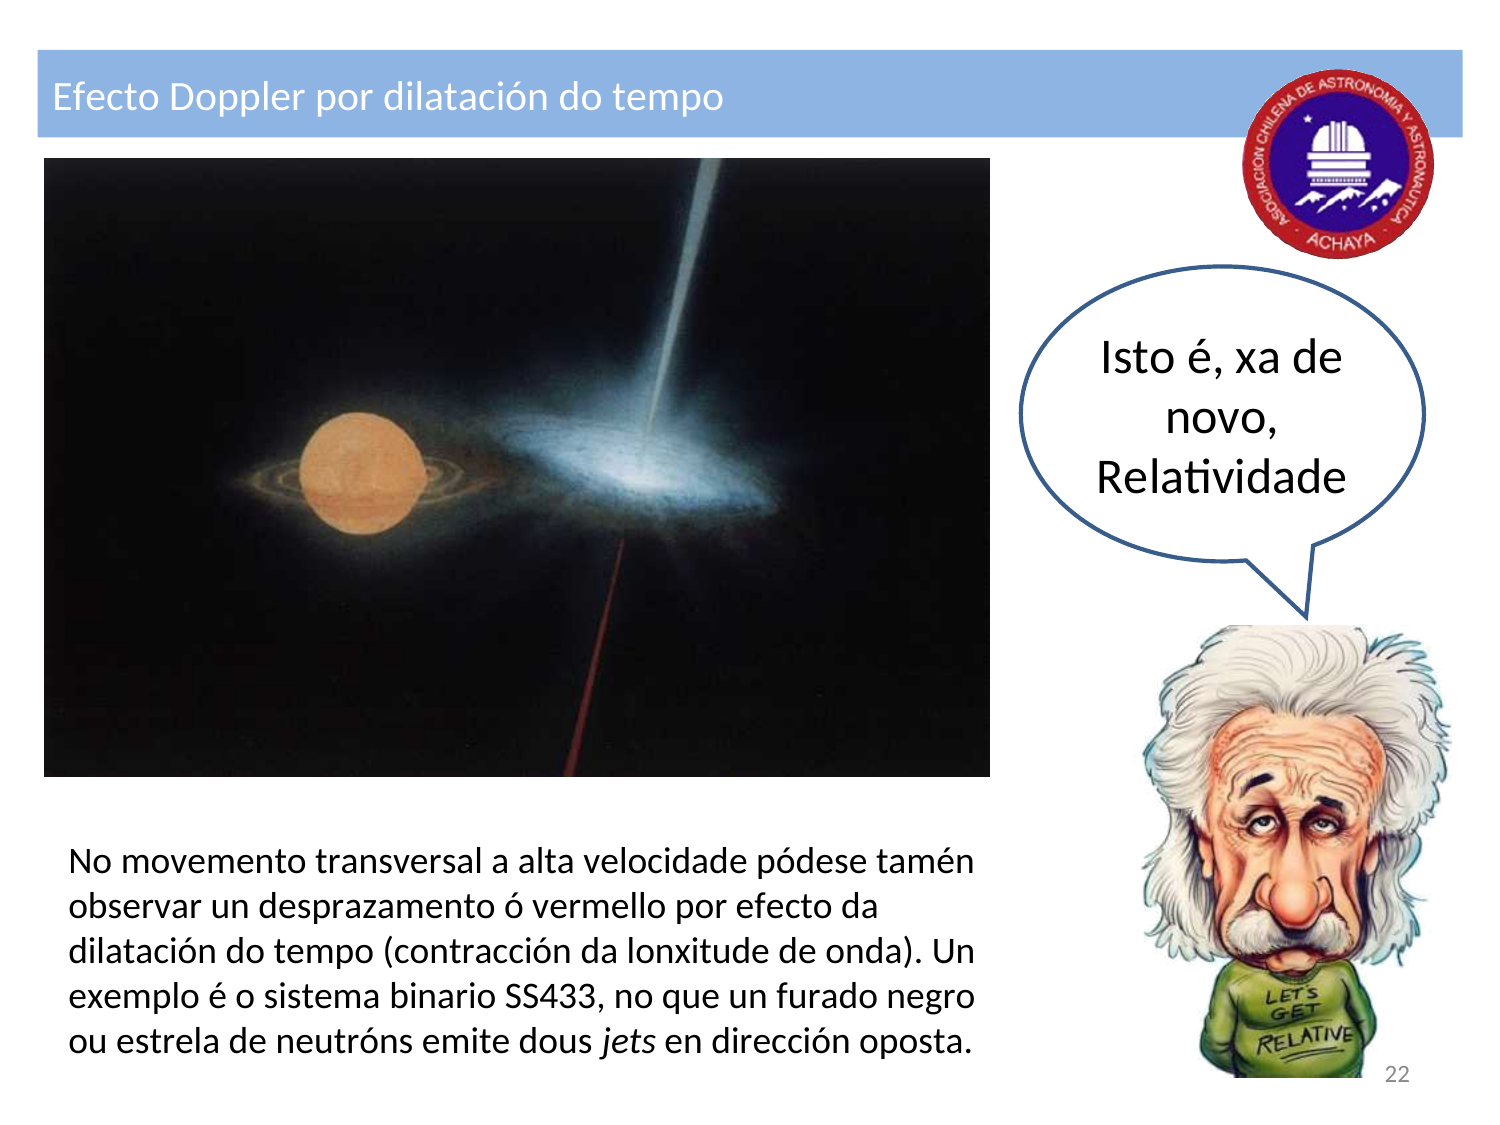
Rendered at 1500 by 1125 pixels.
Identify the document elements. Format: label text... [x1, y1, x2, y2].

picture [1133, 625, 1474, 1078]
picture [1240, 67, 1436, 260]
picture [44, 158, 990, 777]
text_box Efecto Doppler por dilatación do tempo [37, 49, 1463, 138]
text_box Isto é, xa de novo, Relatividade [1020, 266, 1424, 617]
text_box No movemento transversal a alta velocidade pódese tamén observar un desprazamento ó vermello por efecto da dilatación do tempo (contracción da lonxitude de onda). Un exemplo é o sistema binario SS433, no que un furado negro ou estrela de neutróns emite dous jets en dirección oposta. [53, 828, 1024, 1069]
text_box <número> [1074, 1042, 1426, 1103]
